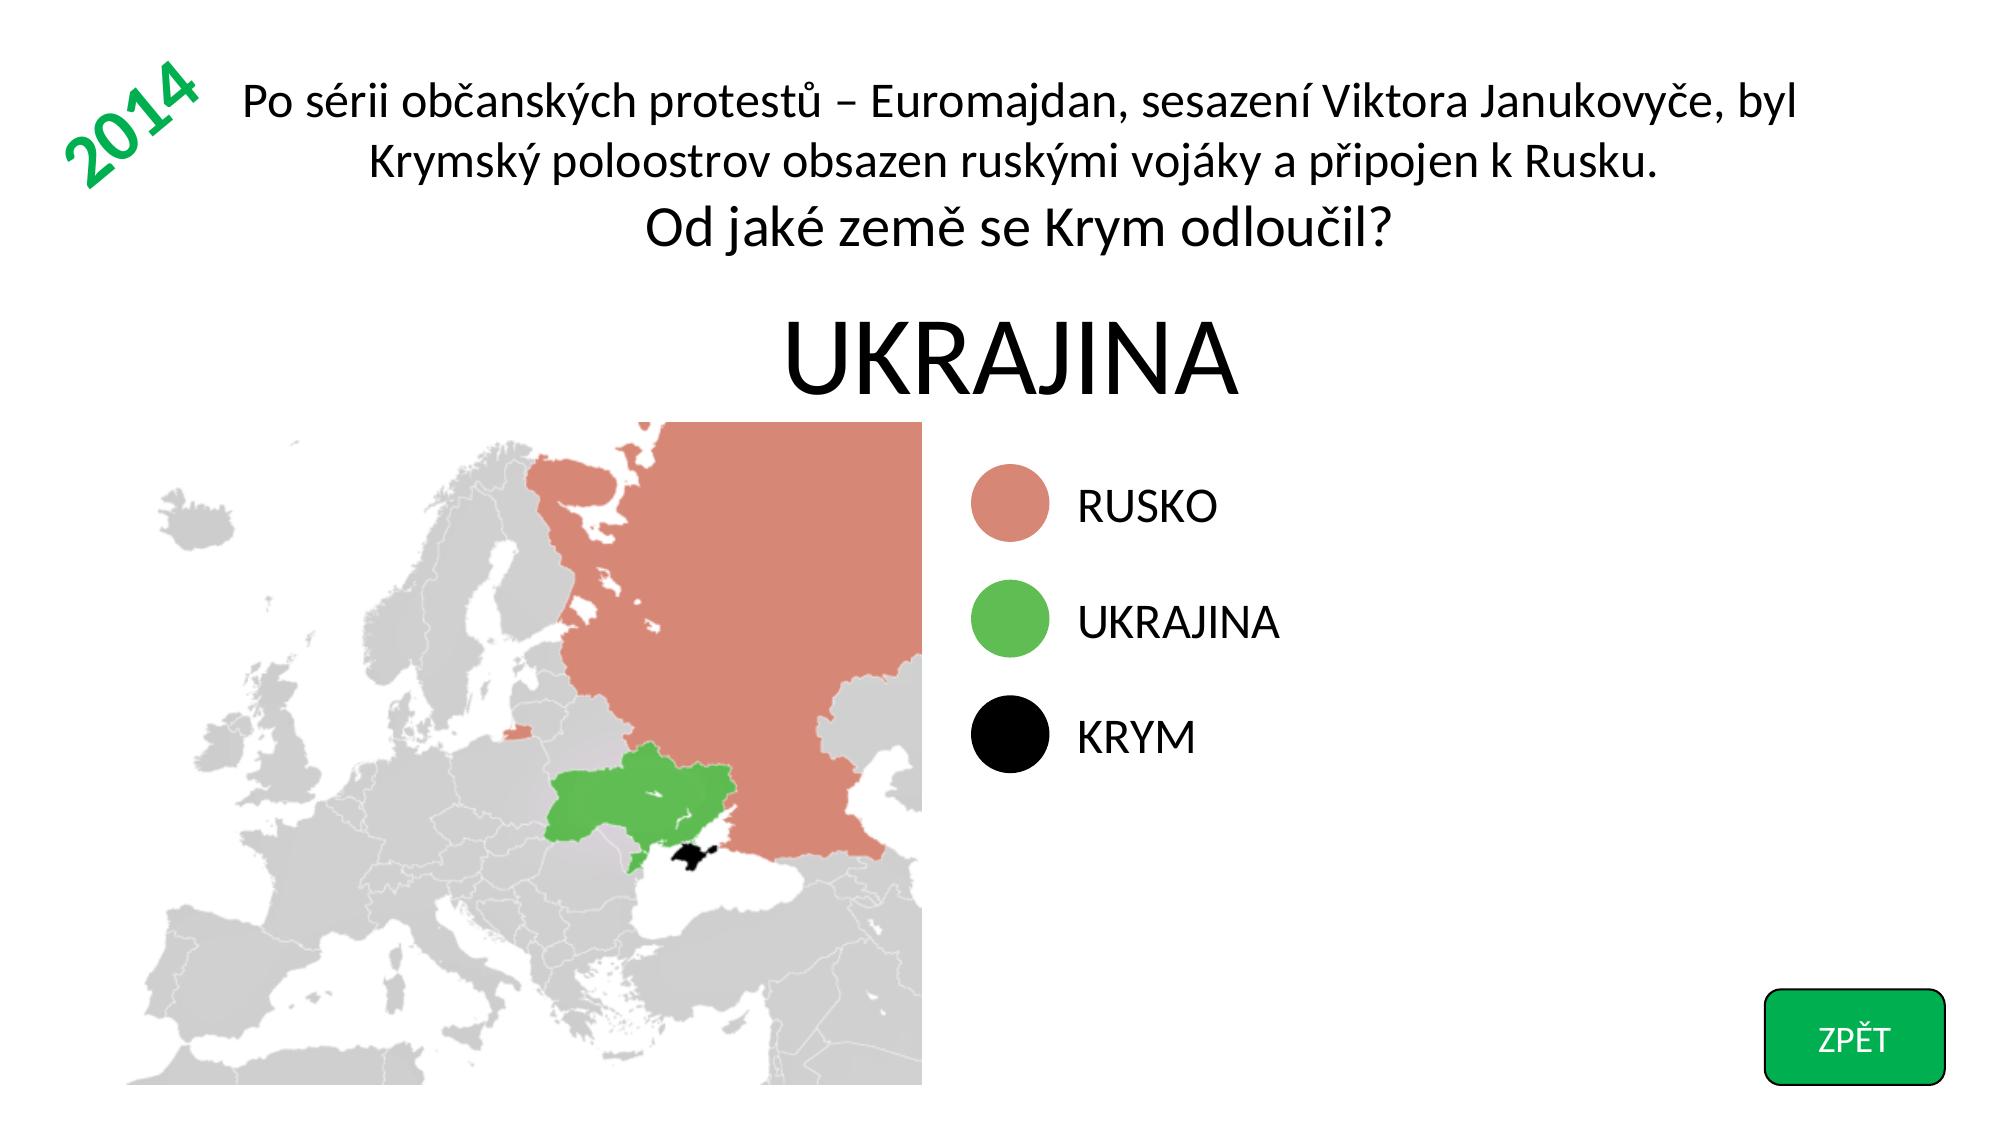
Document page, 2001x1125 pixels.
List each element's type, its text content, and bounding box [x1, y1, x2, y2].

text_box [972, 696, 1049, 773]
text_box Po sérii občanských protestů – Euromajdan, sesazení Viktora Janukovyče, byl Krymský poloostrov obsazen ruskými vojáky a připojen k Rusku. Od jaké země se Krym odloučil? [190, 60, 1851, 336]
text_box [972, 580, 1049, 657]
text_box 2014 [169, 74, 181, 97]
text_box KRYM [1062, 696, 1213, 772]
text_box ZPĚT [1764, 989, 1945, 1085]
text_box 2014 [24, 21, 197, 219]
picture [126, 422, 922, 1085]
text_box UKRAJINA [766, 273, 1255, 425]
text_box UKRAJINA [1062, 580, 1296, 657]
text_box [972, 465, 1049, 541]
text_box RUSKO [1062, 465, 1234, 541]
